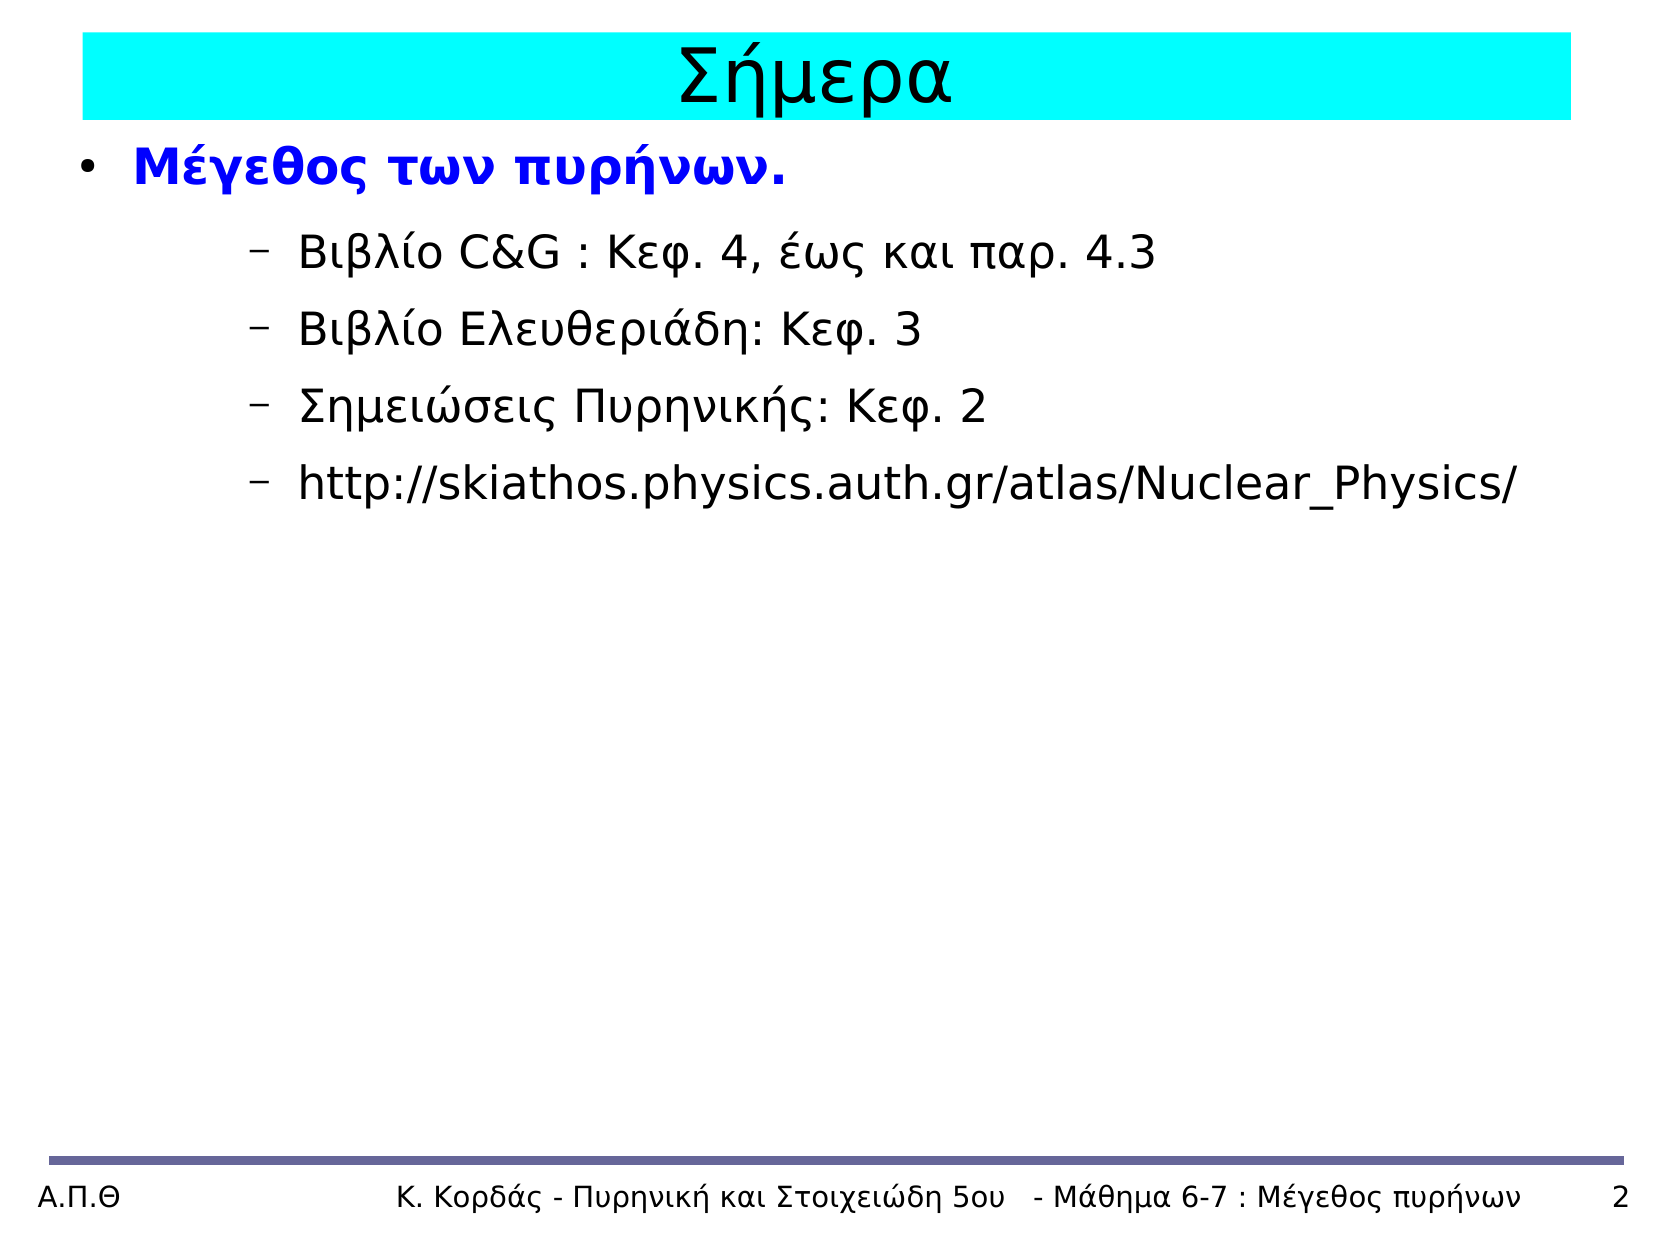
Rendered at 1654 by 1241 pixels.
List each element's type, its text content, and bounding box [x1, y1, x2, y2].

title Σήμερα [82, 32, 1571, 120]
list Μέγεθος των πυρήνων. Βιβλίο C&G : Κεφ. 4, έως και παρ. 4.3 Βιβλίο Ελευθεριάδη: Κεφ. 3 Σημειώσεις Πυρηνικής: Κεφ. 2 http://skiathos.physics.auth.gr/atlas/Nuclear_Physics/ [61, 138, 1595, 1100]
